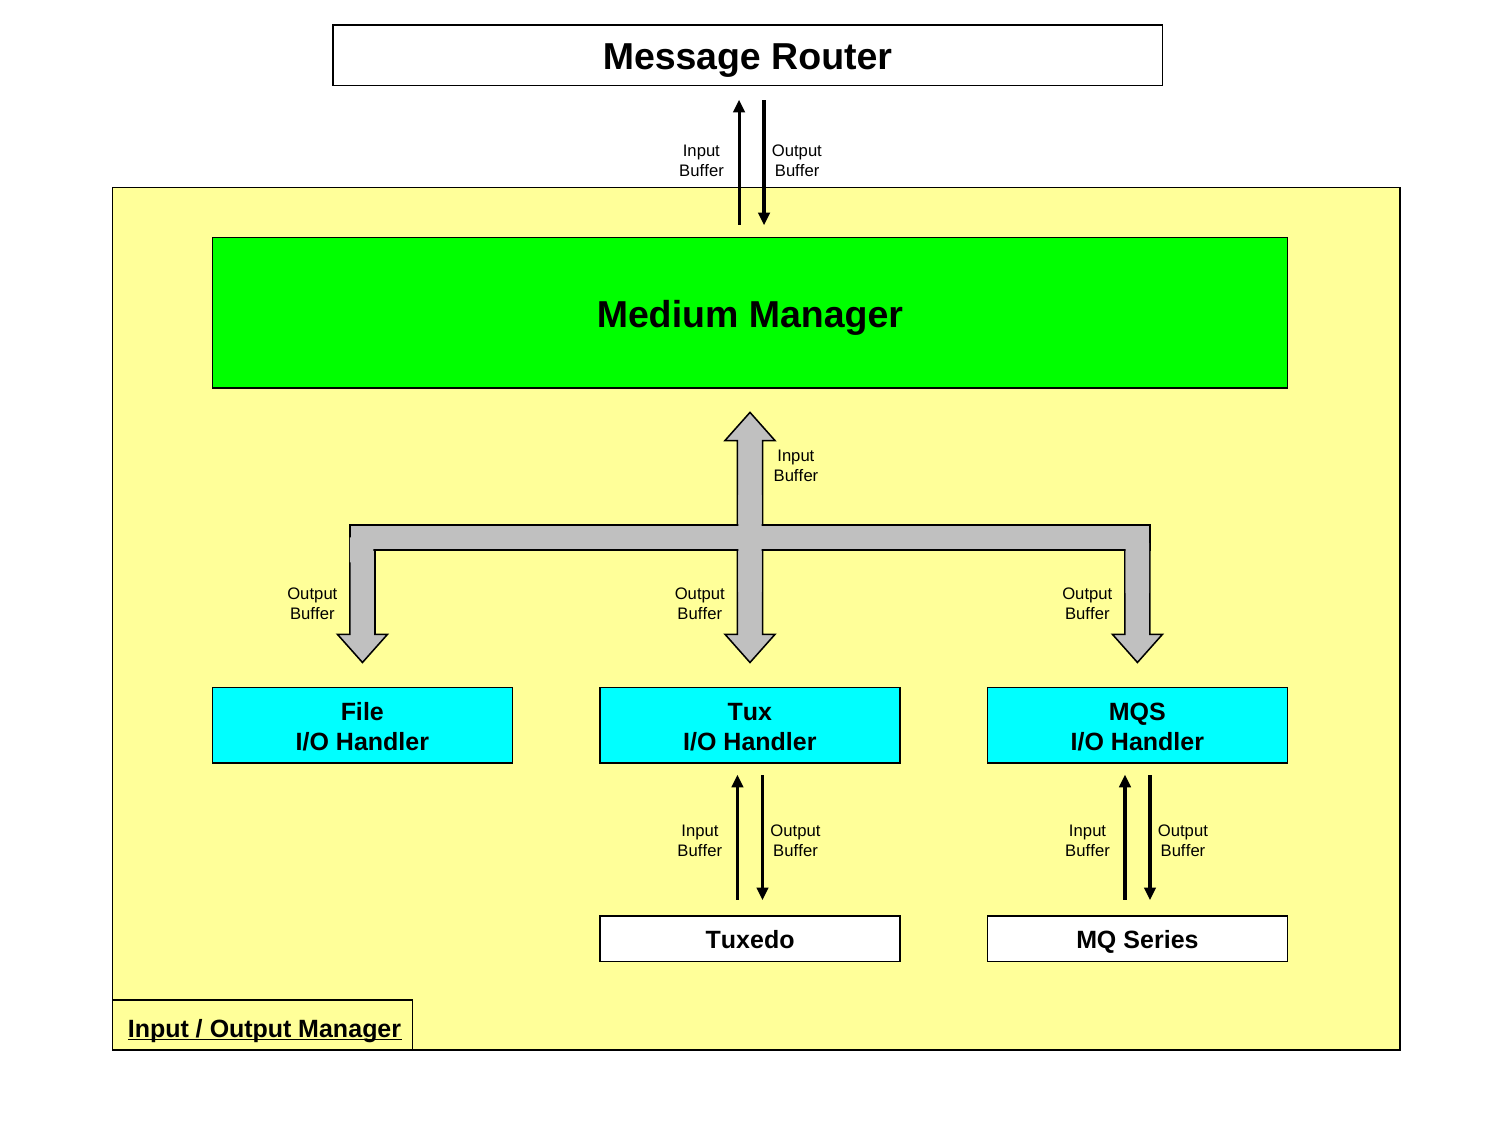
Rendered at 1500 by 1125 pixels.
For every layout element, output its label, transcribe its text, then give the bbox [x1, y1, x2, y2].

text_box Input Buffer [763, 437, 834, 493]
text_box Message Router [332, 24, 1163, 86]
text_box [112, 187, 1401, 1050]
text_box Output Buffer [660, 574, 740, 631]
text_box [112, 1000, 412, 1050]
text_box Output Buffer [755, 812, 836, 868]
text_box Output Buffer [757, 132, 838, 188]
text_box Input Buffer [1050, 812, 1125, 868]
text_box Output Buffer [1143, 812, 1224, 868]
text_box Input Buffer [664, 132, 739, 188]
text_box Tuxedo [600, 915, 901, 962]
text_box Output Buffer [1047, 574, 1128, 631]
text_box MQ Series [987, 915, 1288, 962]
text_box Input / Output Manager [113, 1004, 417, 1051]
text_box Medium Manager [212, 237, 1288, 388]
text_box Tux I/O Handler [600, 687, 901, 763]
text_box Input Buffer [662, 812, 738, 868]
text_box Output Buffer [272, 574, 349, 631]
text_box MQS I/O Handler [987, 687, 1288, 763]
text_box File I/O Handler [212, 687, 513, 763]
